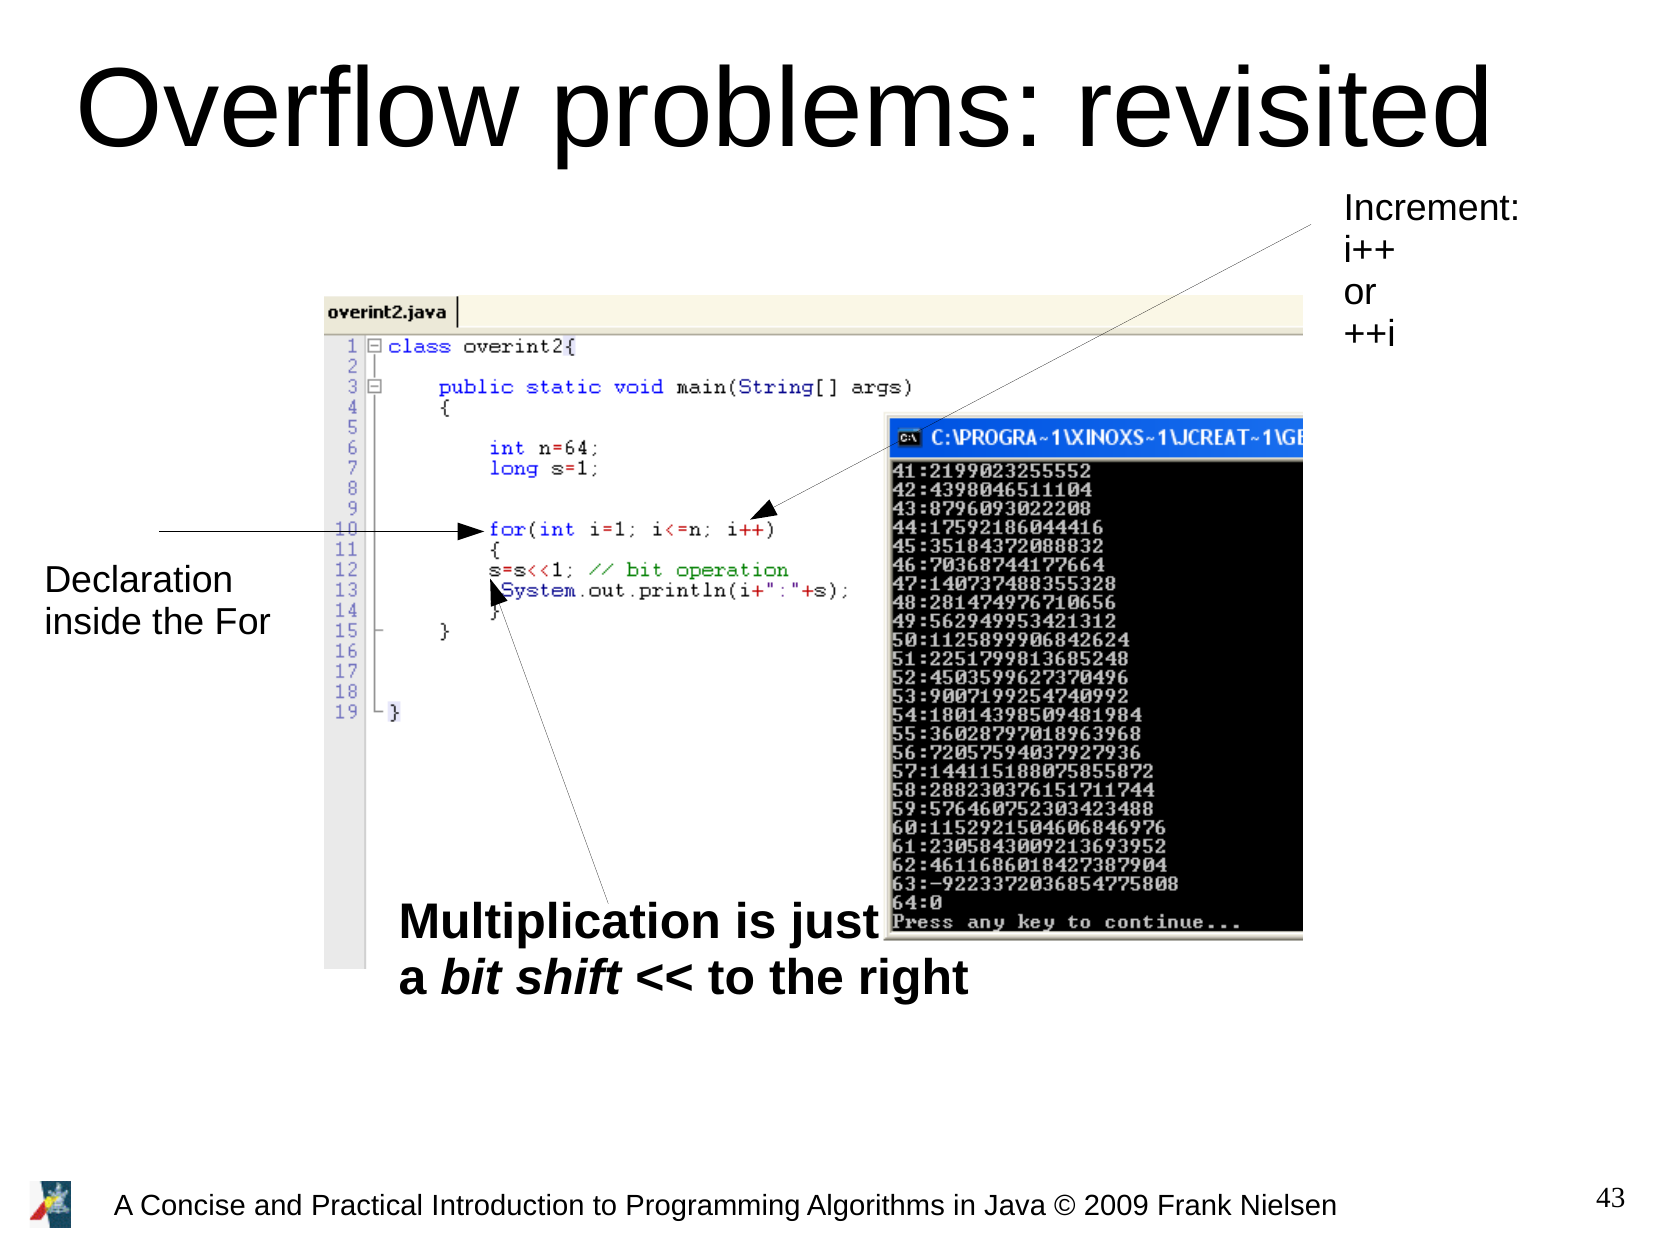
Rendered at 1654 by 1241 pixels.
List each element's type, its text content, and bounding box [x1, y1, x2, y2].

text_box Declaration inside the For [29, 550, 286, 650]
text_box Multiplication is just a bit shift << to the right [383, 885, 985, 1015]
text_box Increment: i++ or ++i [1328, 179, 1536, 363]
text_box Overflow problems: revisited [29, 36, 1595, 178]
picture [29, 1181, 71, 1228]
picture [324, 295, 1303, 969]
text_box [974, 797, 1004, 869]
